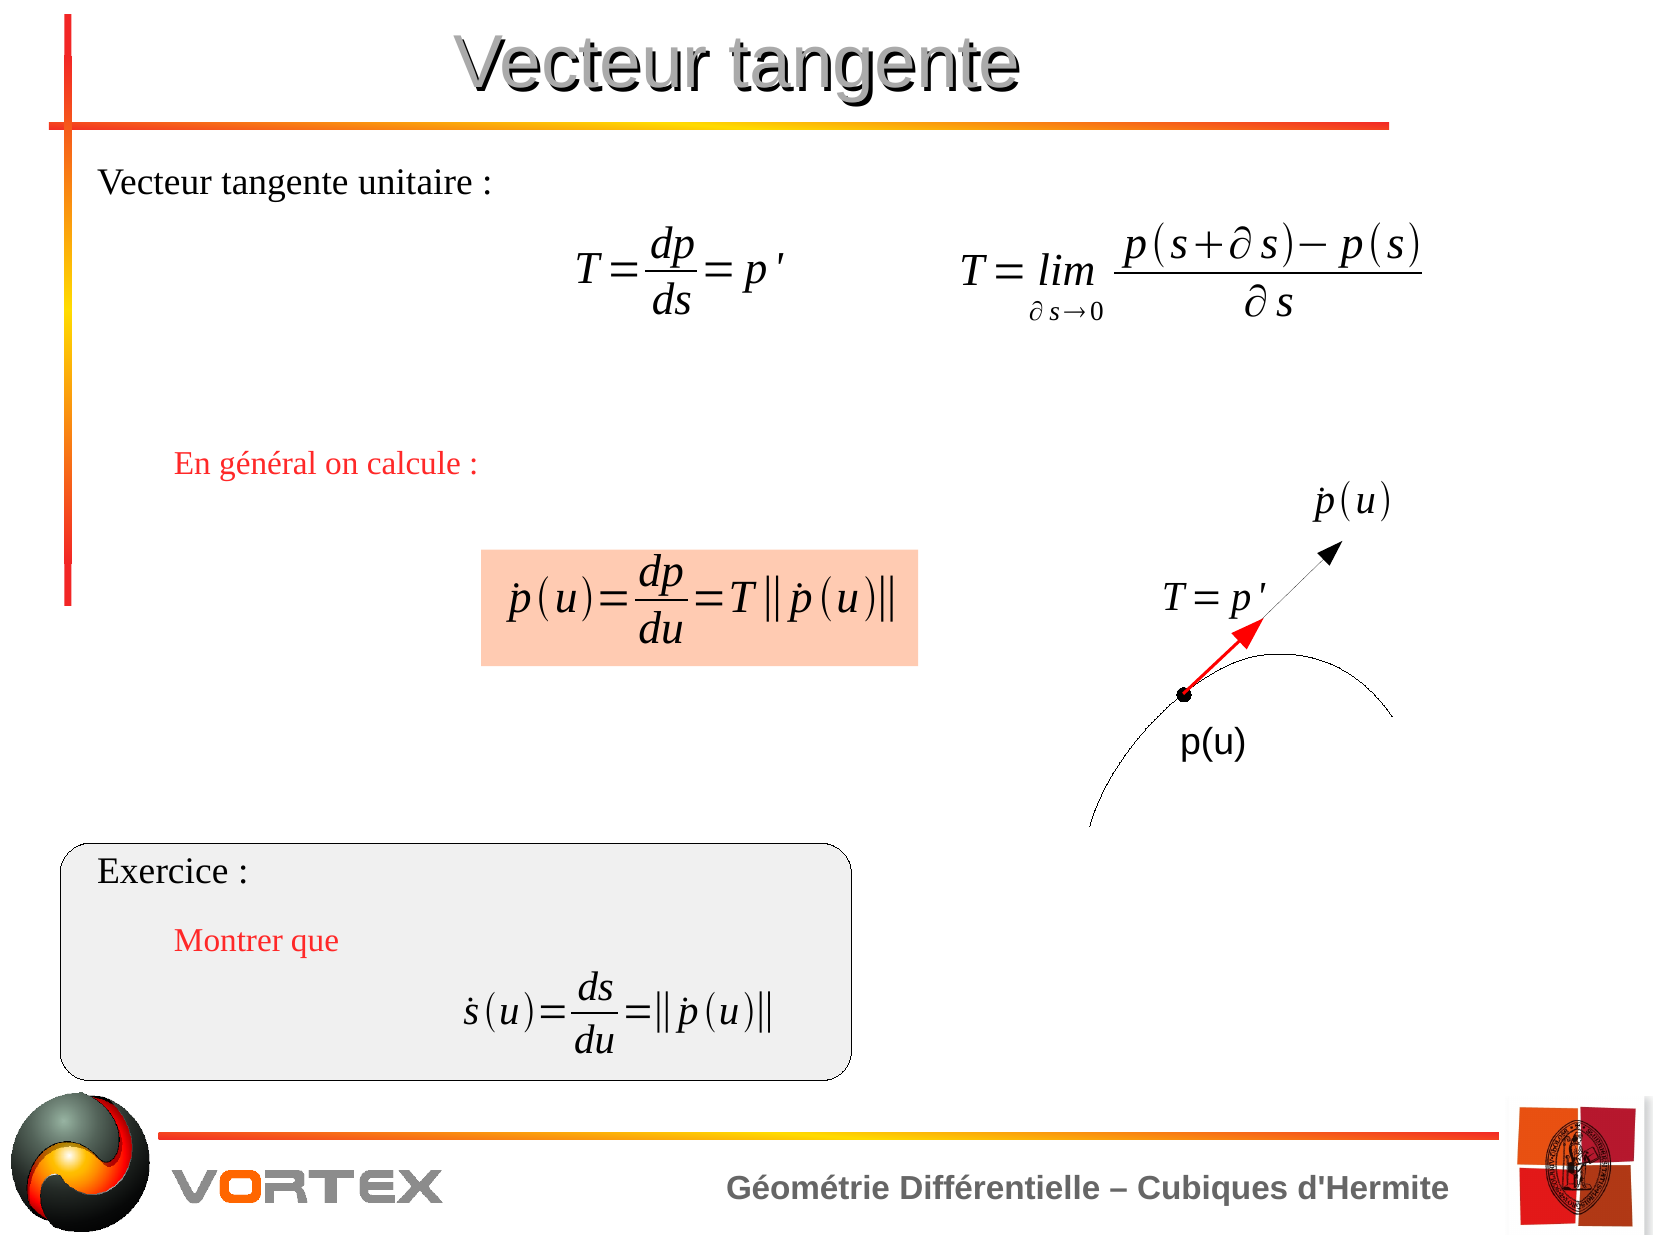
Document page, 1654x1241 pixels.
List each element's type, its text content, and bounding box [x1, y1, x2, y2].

chart [567, 216, 790, 326]
picture [11, 1092, 443, 1232]
chart [495, 545, 906, 655]
text_box [1176, 687, 1192, 702]
text_box p(u) [1165, 713, 1322, 776]
chart [1155, 574, 1272, 621]
chart [952, 217, 1432, 328]
picture [1505, 1096, 1653, 1235]
title Vecteur tangente [82, 4, 1392, 120]
chart [454, 964, 783, 1062]
list Vecteur tangente unitaire : En général on calcule : Exercice : Montrer que [79, 160, 1569, 1103]
chart [1301, 477, 1399, 526]
text_box [60, 845, 79, 1079]
